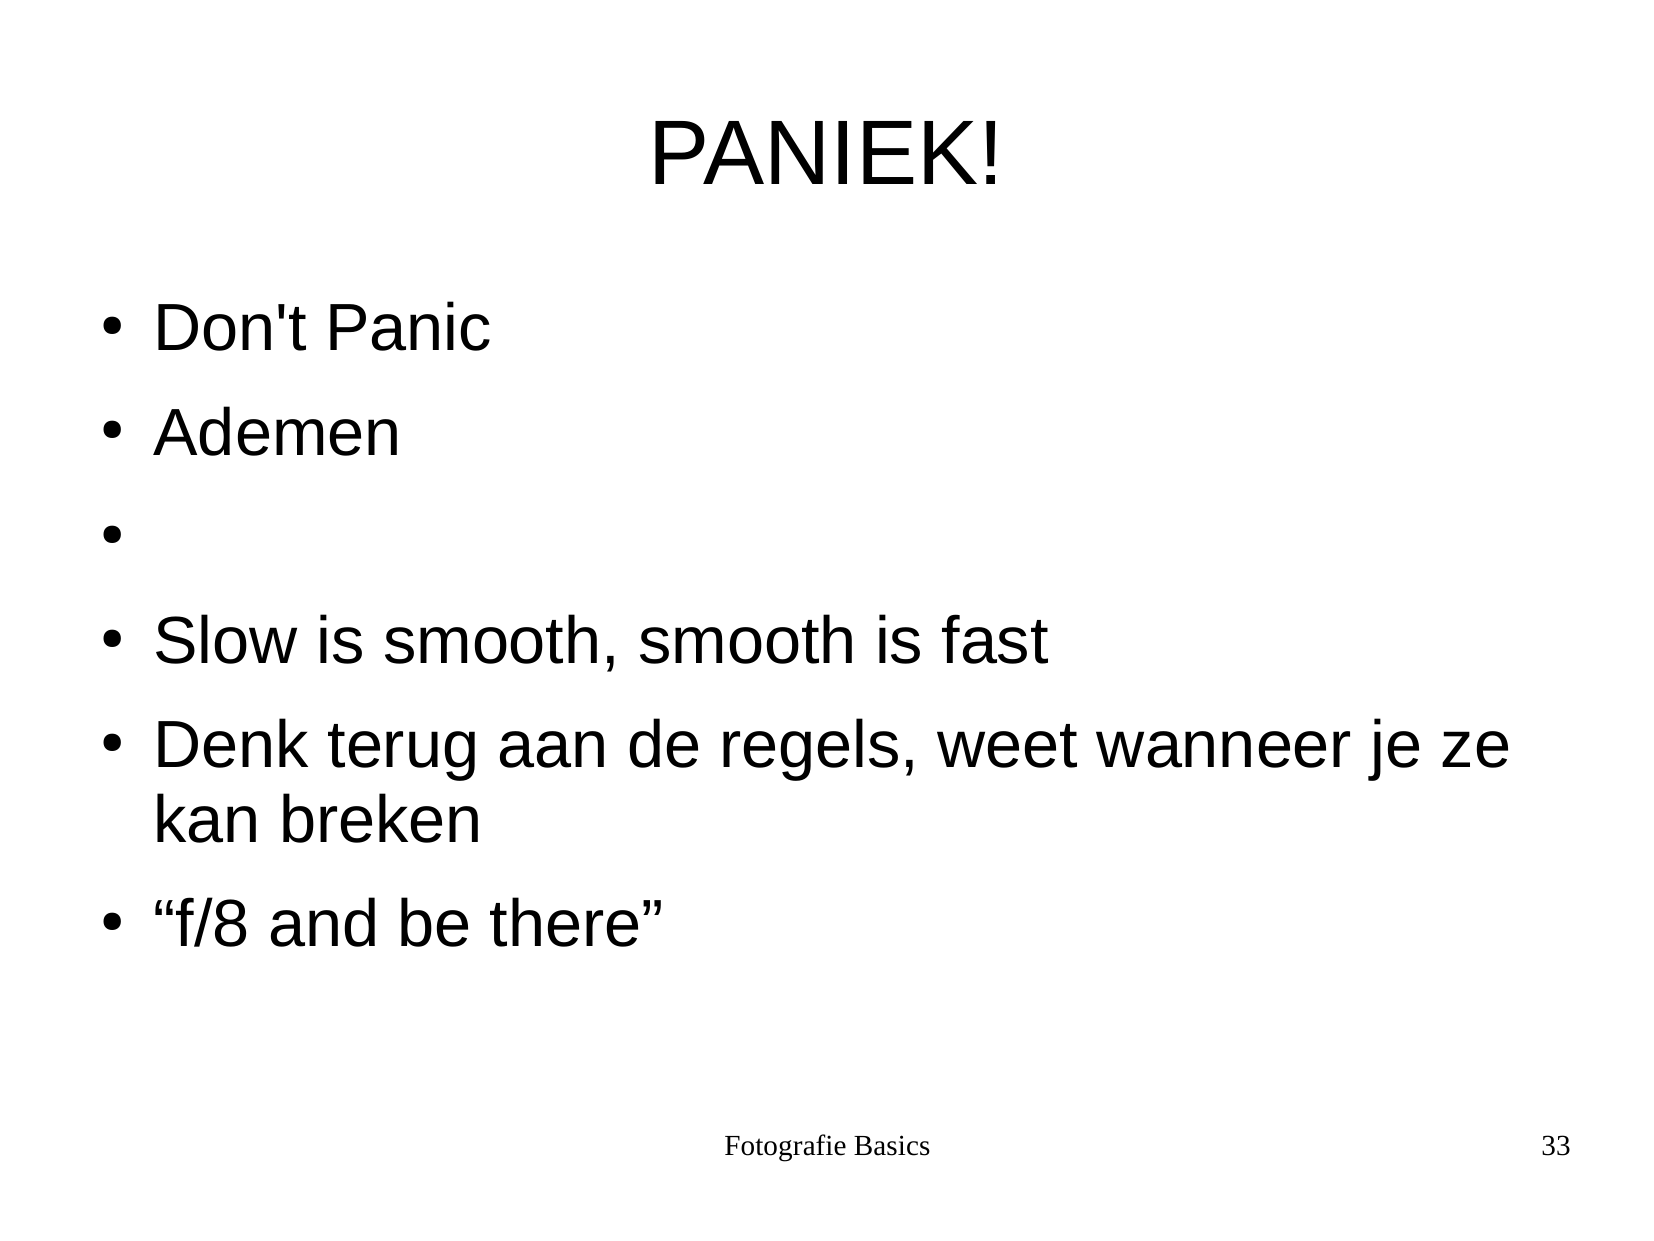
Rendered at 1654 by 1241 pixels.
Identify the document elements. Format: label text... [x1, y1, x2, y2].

list Don't Panic Ademen Slow is smooth, smooth is fast Denk terug aan de regels, weet wanneer je ze kan breken “f/8 and be there” [82, 290, 1571, 1010]
title PANIEK! [82, 49, 1571, 257]
